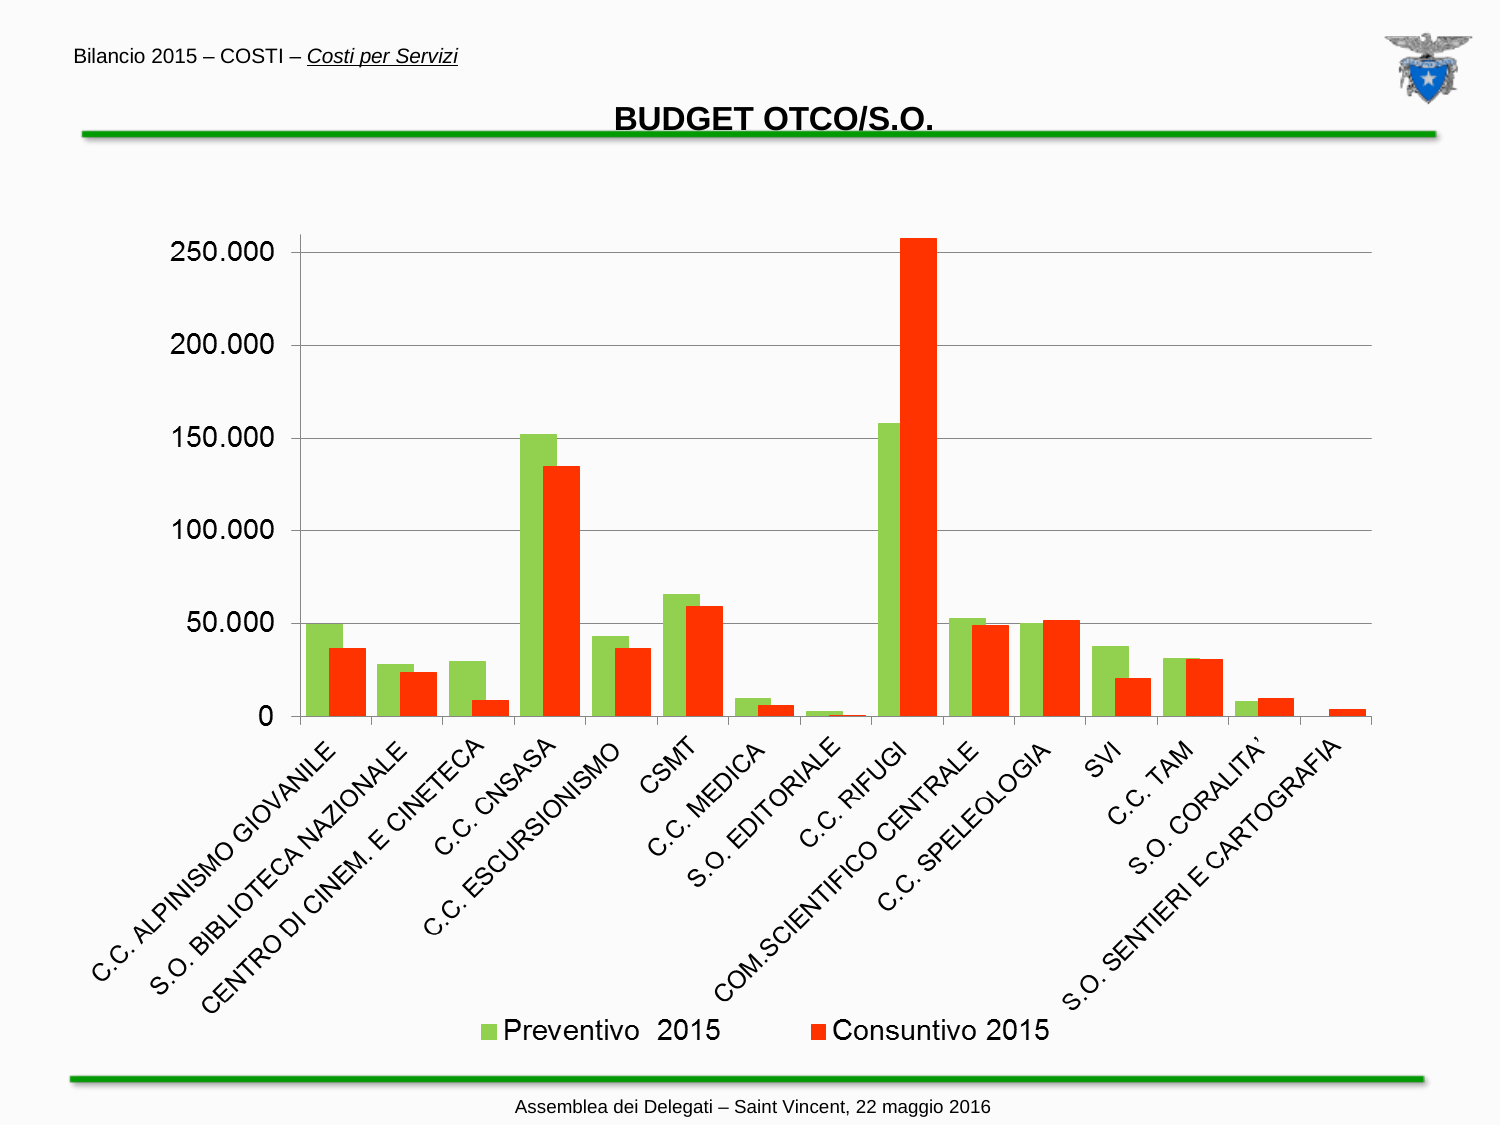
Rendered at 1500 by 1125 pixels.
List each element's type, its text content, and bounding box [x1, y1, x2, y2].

text_box Bilancio 2015 – COSTI – Costi per Servizi [58, 35, 504, 76]
text_box Assemblea dei Delegati – Saint Vincent, 22 maggio 2016 [265, 1086, 1241, 1125]
text_box BUDGET OTCO/S.O. [598, 90, 950, 125]
picture [72, 189, 1430, 1069]
picture [64, 1070, 1436, 1095]
picture [1382, 29, 1477, 112]
picture [76, 125, 1448, 150]
chart [74, 190, 1432, 1070]
